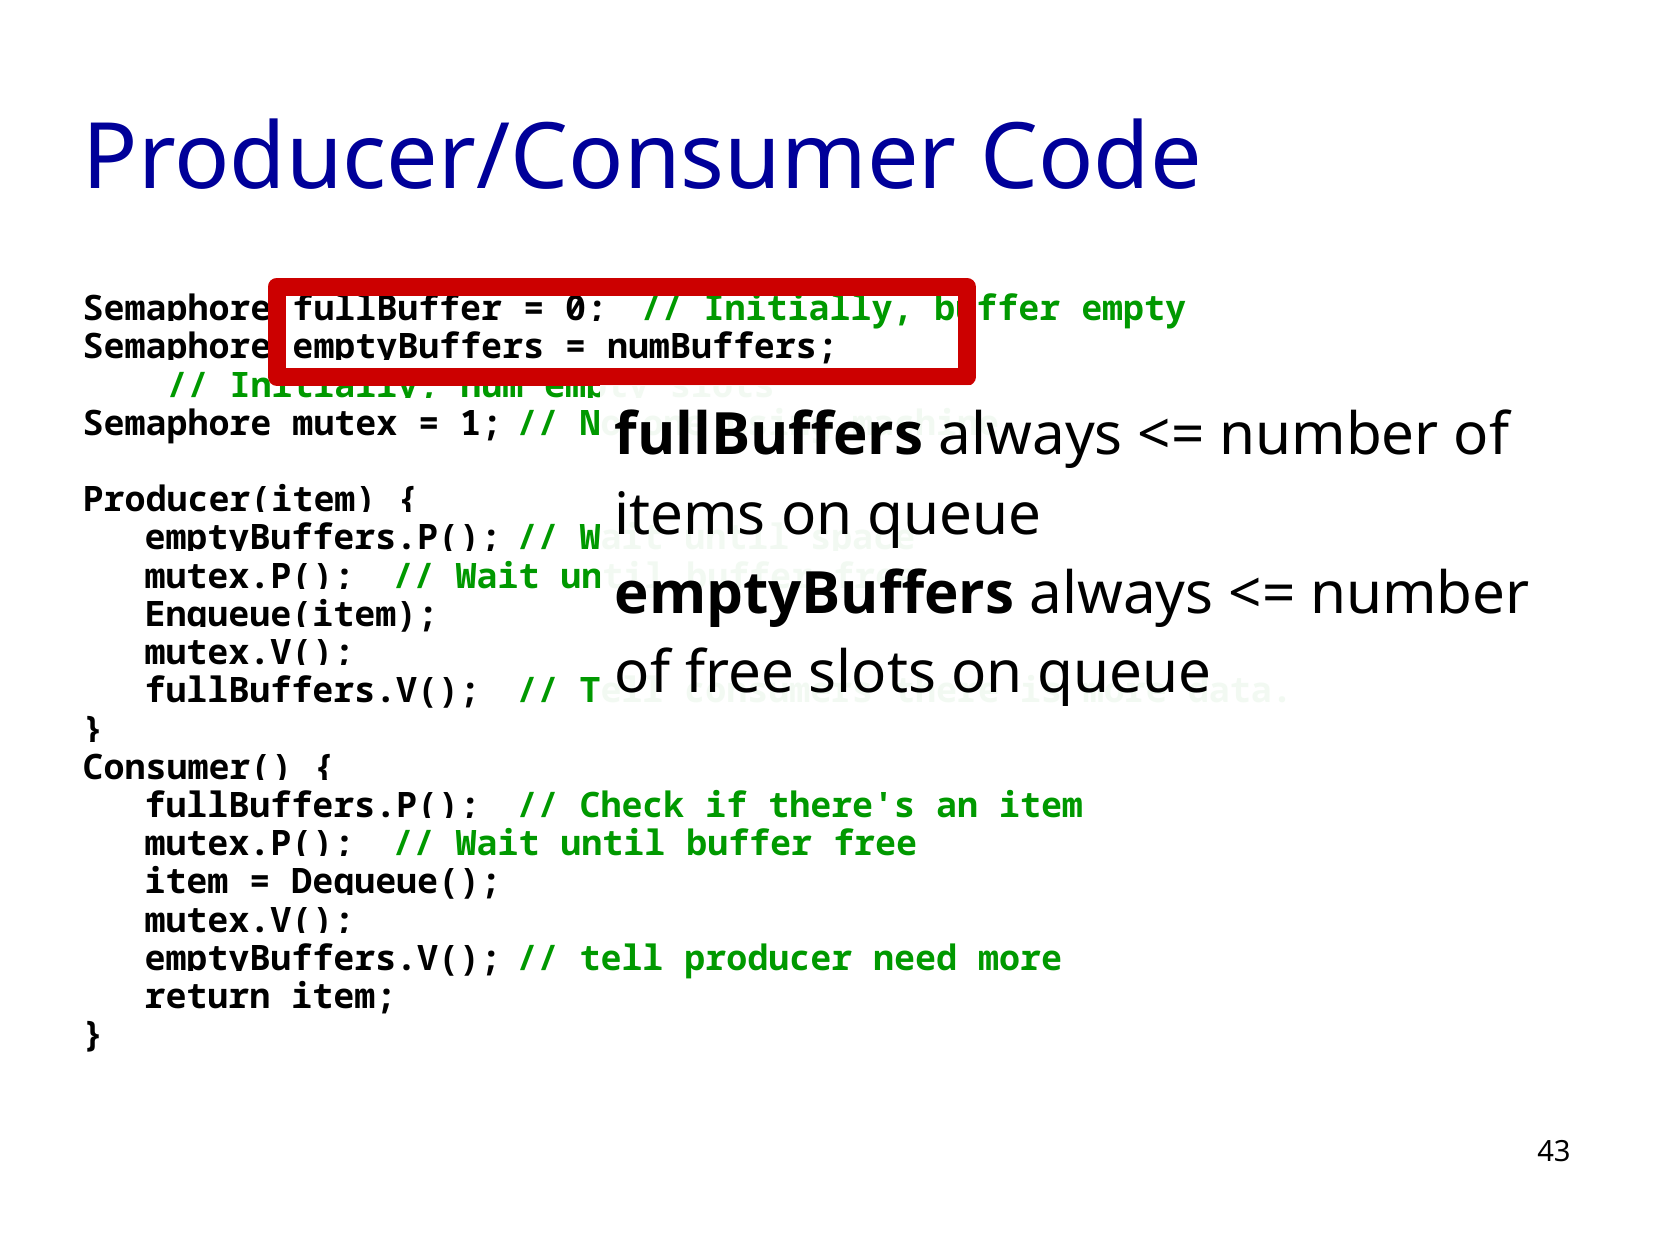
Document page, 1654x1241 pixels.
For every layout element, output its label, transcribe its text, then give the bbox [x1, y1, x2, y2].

text_box fullBuffers always <= number of items on queue emptyBuffers always <= number of free slots on queue [600, 385, 1591, 676]
list Semaphore fullBuffer = 0; // Initially, buffer empty Semaphore emptyBuffers = numBuffers; // Initially, num empty slots Semaphore mutex = 1; // No one using machine Producer(item) { emptyBuffers.P(); // Wait until space mutex.P(); // Wait until buffer free Enqueue(item); mutex.V(); fullBuffers.V(); // Tell consumers there is more data. } Consumer() { fullBuffers.P(); // Check if there's an item mutex.P(); // Wait until buffer free item = Dequeue(); mutex.V(); emptyBuffers.V(); // tell producer need more return item; } [973, 290, 1571, 385]
list Semaphore fullBuffer = 0; // Initially, buffer empty Semaphore emptyBuffers = numBuffers; // Initially, num empty slots Semaphore mutex = 1; // No one using machine Producer(item) { emptyBuffers.P(); // Wait until space mutex.P(); // Wait until buffer free Enqueue(item); mutex.V(); fullBuffers.V(); // Tell consumers there is more data. } Consumer() { fullBuffers.P(); // Check if there's an item mutex.P(); // Wait until buffer free item = Dequeue(); mutex.V(); emptyBuffers.V(); // tell producer need more return item; } [286, 296, 958, 368]
title Producer/Consumer Code [82, 49, 1571, 257]
list Semaphore fullBuffer = 0; // Initially, buffer empty Semaphore emptyBuffers = numBuffers; // Initially, num empty slots Semaphore mutex = 1; // No one using machine Producer(item) { emptyBuffers.P(); // Wait until space mutex.P(); // Wait until buffer free Enqueue(item); mutex.V(); fullBuffers.V(); // Tell consumers there is more data. } Consumer() { fullBuffers.P(); // Check if there's an item mutex.P(); // Wait until buffer free item = Dequeue(); mutex.V(); emptyBuffers.V(); // tell producer need more return item; } [82, 290, 1571, 1096]
